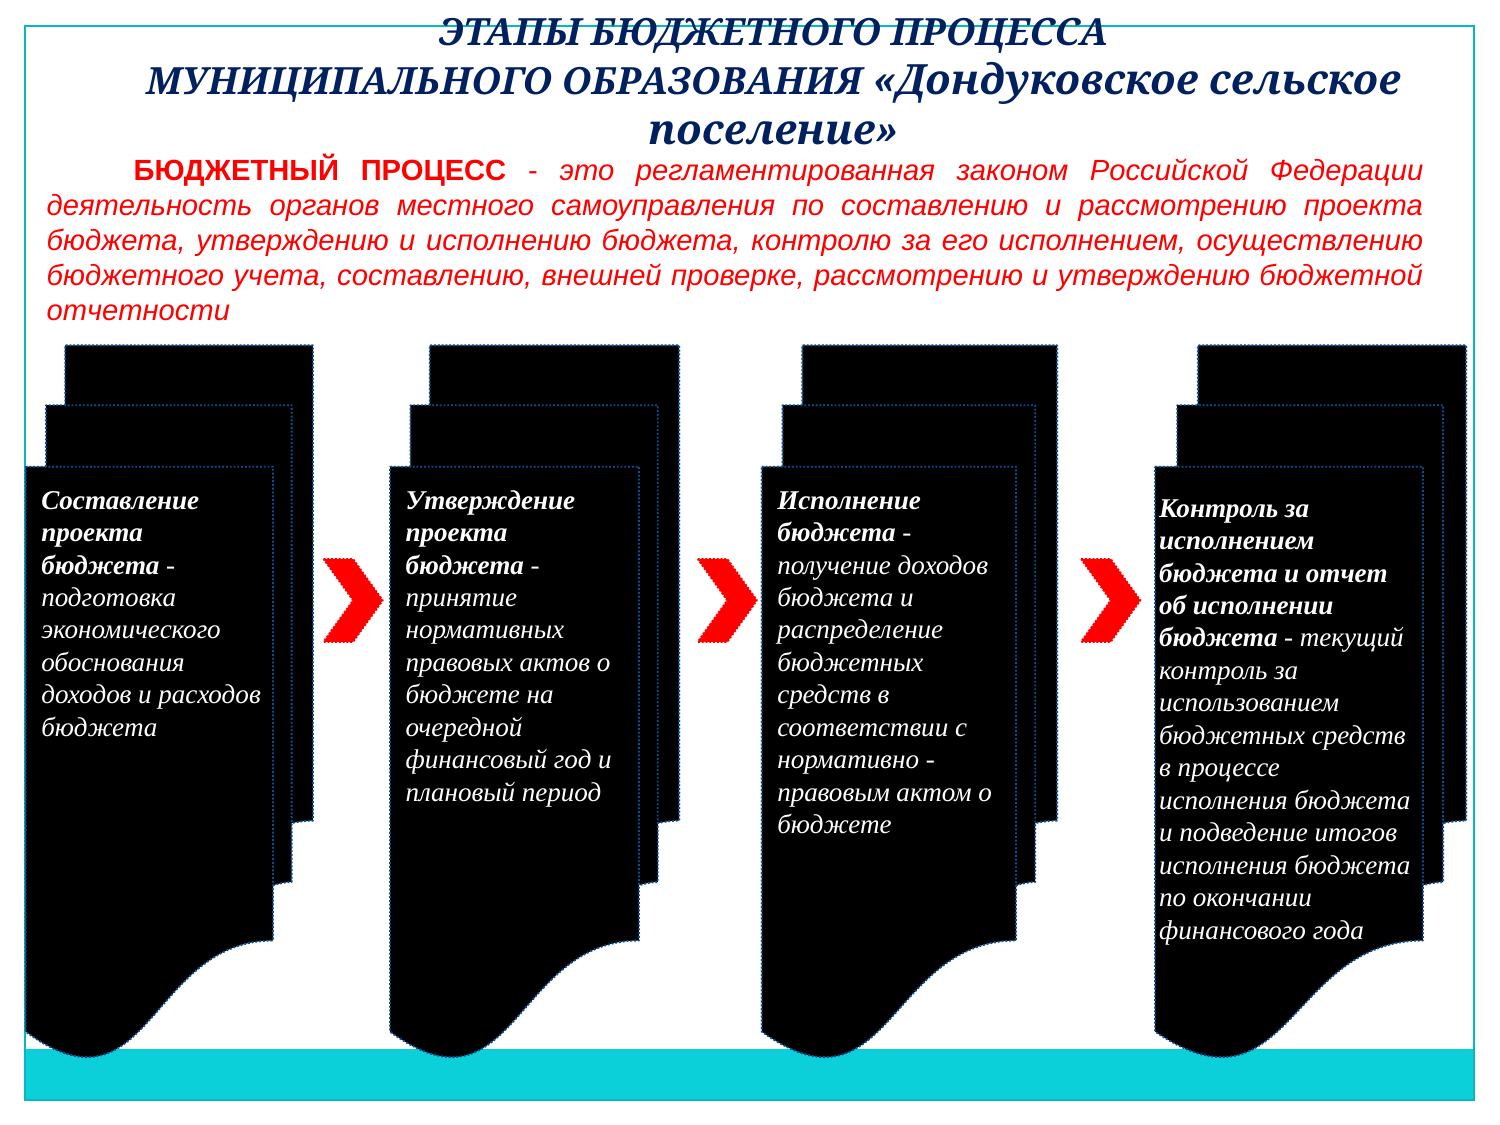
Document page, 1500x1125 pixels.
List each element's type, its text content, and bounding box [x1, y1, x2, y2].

text_box [25, 345, 313, 1058]
text_box [761, 345, 1058, 1058]
text_box [323, 559, 383, 642]
text_box [697, 559, 757, 642]
text_box Утверждение проекта бюджета - принятие нормативных правовых актов о бюджете на очередной финансовый год и плановый период [390, 474, 642, 818]
text_box ЭТАПЫ БЮДЖЕТНОГО ПРОЦЕССА МУНИЦИПАЛЬНОГО ОБРАЗОВАНИЯ «Дондуковское сельское поселение» [46, 0, 1500, 112]
text_box БЮДЖЕТНЫЙ ПРОЦЕСС - это регламентированная законом Российской Федерации деятельность органов местного самоуправления по составлению и рассмотрению проекта бюджета, утверждению и исполнению бюджета, контролю за его исполнением, осуществлению бюджетного учета, составлению, внешней проверке, рассмотрению и утверждению бюджетной отчетности [31, 144, 1461, 337]
text_box [390, 345, 680, 1058]
text_box [1155, 345, 1467, 884]
text_box Контроль за исполнением бюджета и отчет об исполнении бюджета - текущий контроль за использованием бюджетных средств в процессе исполнения бюджета и подведение итогов исполнения бюджета по окончании финансового года [1144, 482, 1429, 957]
text_box [1081, 559, 1141, 642]
text_box Составление проекта бюджета - подготовка экономического обоснования доходов и расходов бюджета [26, 474, 278, 753]
text_box [1155, 957, 1360, 1058]
text_box Исполнение бюджета - получение доходов бюджета и распределение бюджетных средств в соответствии с нормативно - правовым актом о бюджете [762, 474, 1014, 851]
